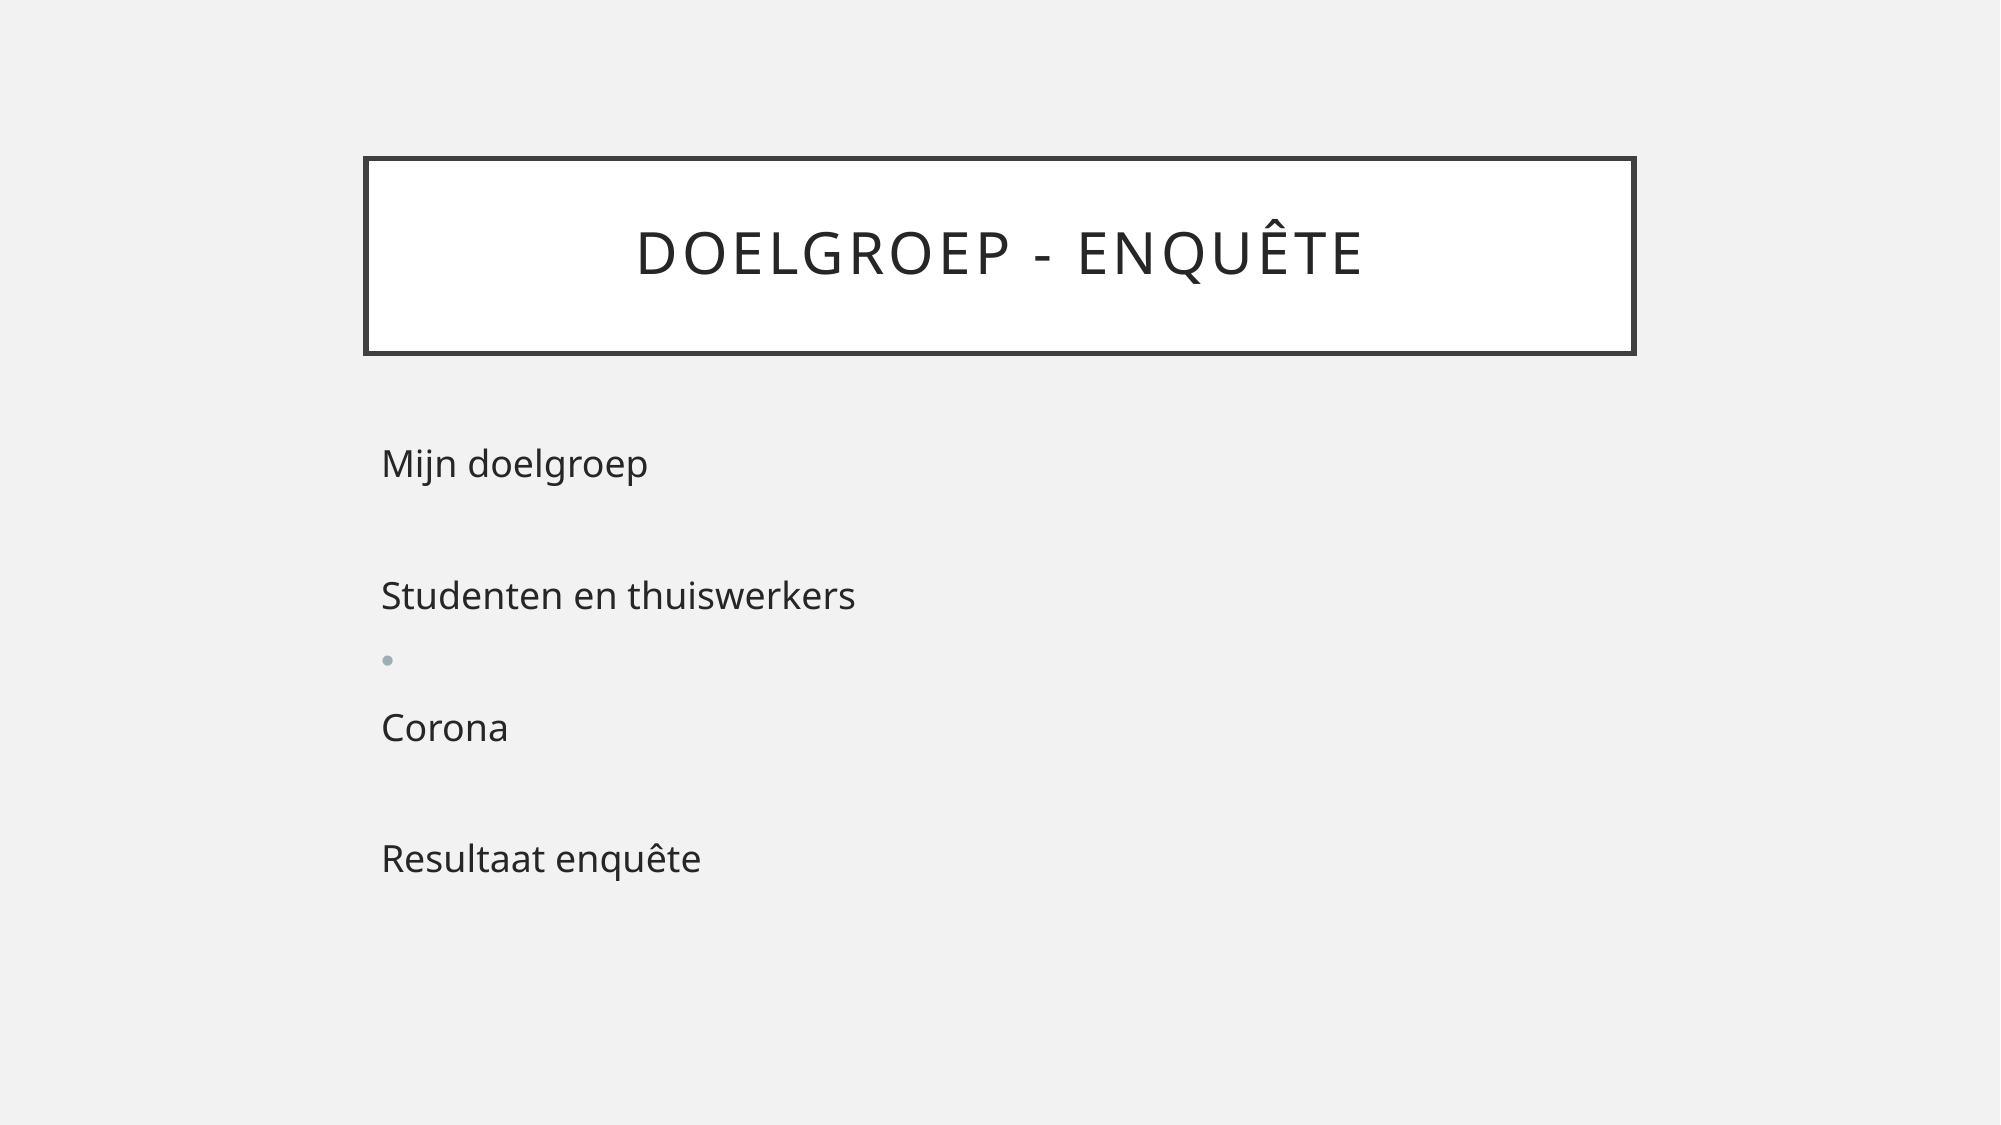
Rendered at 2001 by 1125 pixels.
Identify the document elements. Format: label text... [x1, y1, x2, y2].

title Doelgroep - enquête [366, 158, 1634, 354]
list Mijn doelgroep Studenten en thuiswerkers Corona Resultaat enquête [366, 432, 1634, 942]
